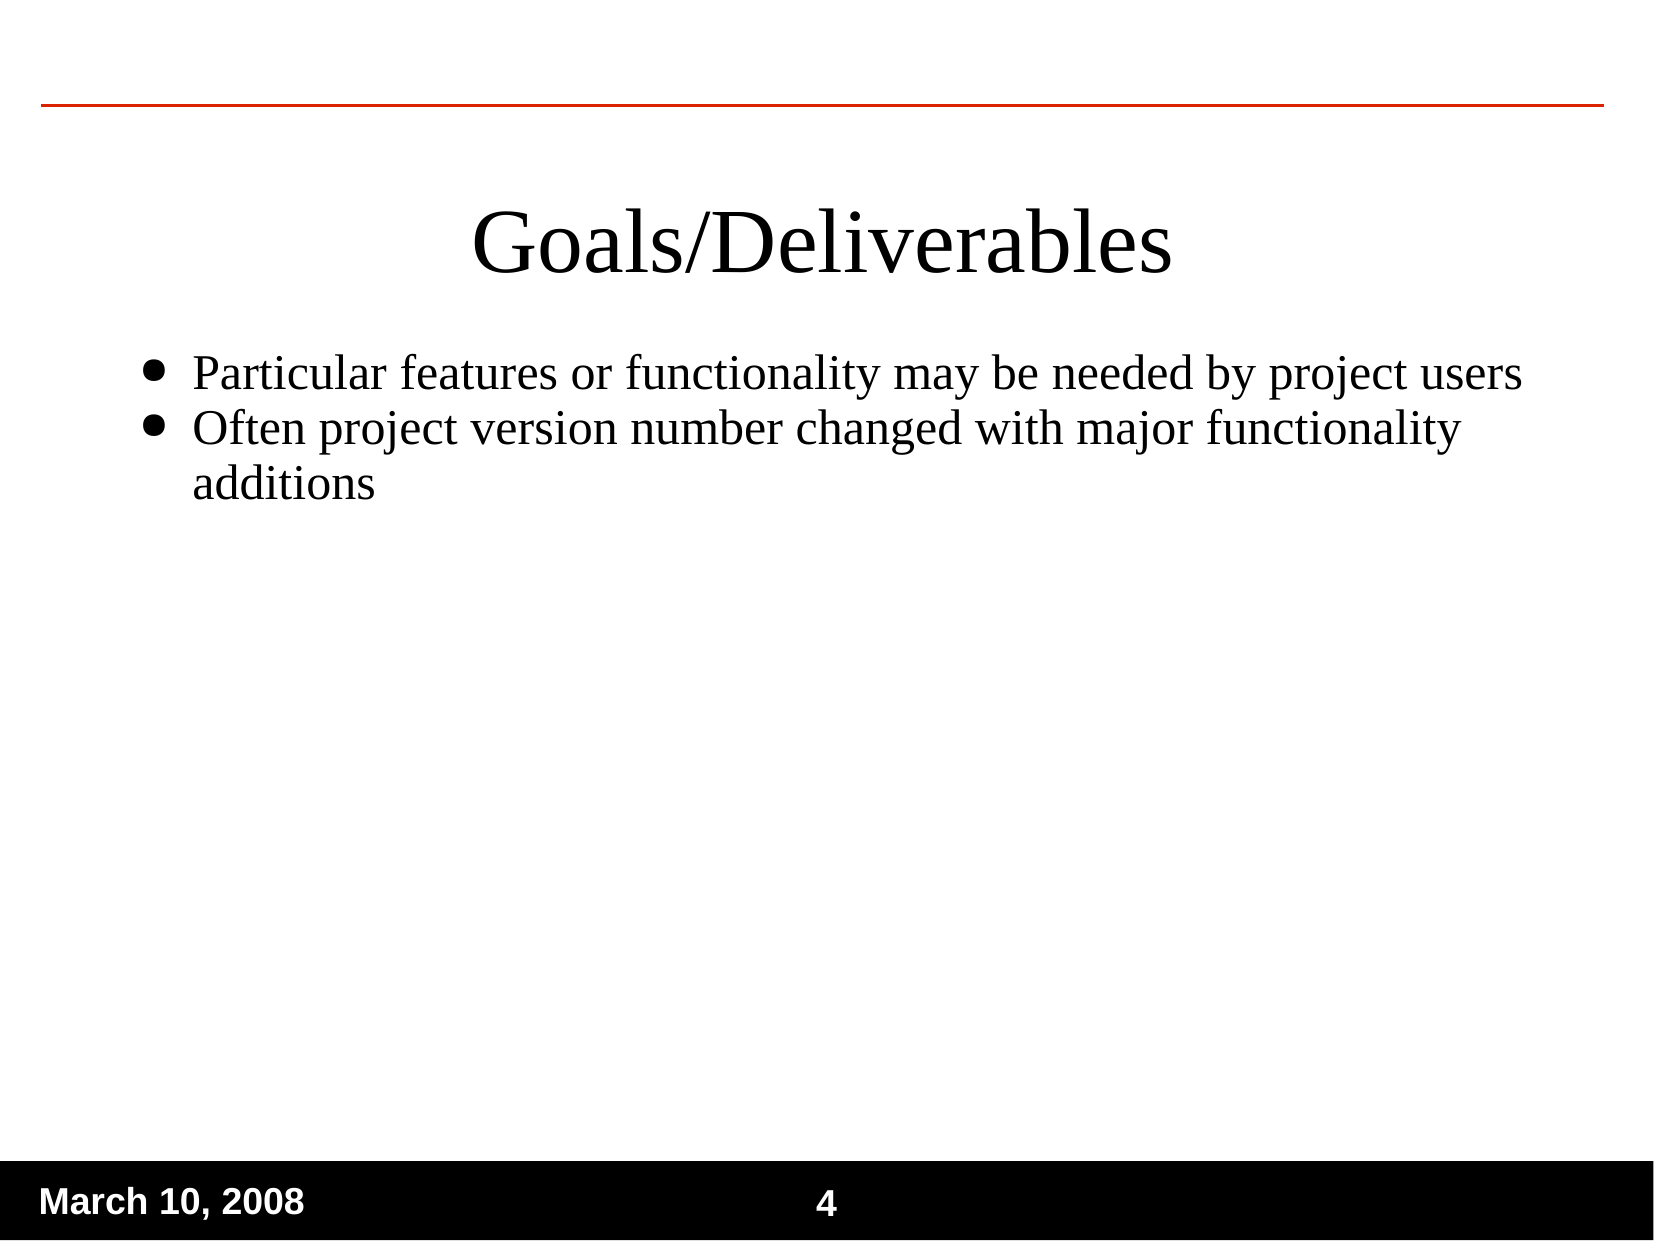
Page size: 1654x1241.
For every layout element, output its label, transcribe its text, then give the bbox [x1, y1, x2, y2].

list Particular features or functionality may be needed by project users Often project version number changed with major functionality additions [121, 344, 1534, 1127]
title Goals/Deliverables [117, 137, 1530, 346]
